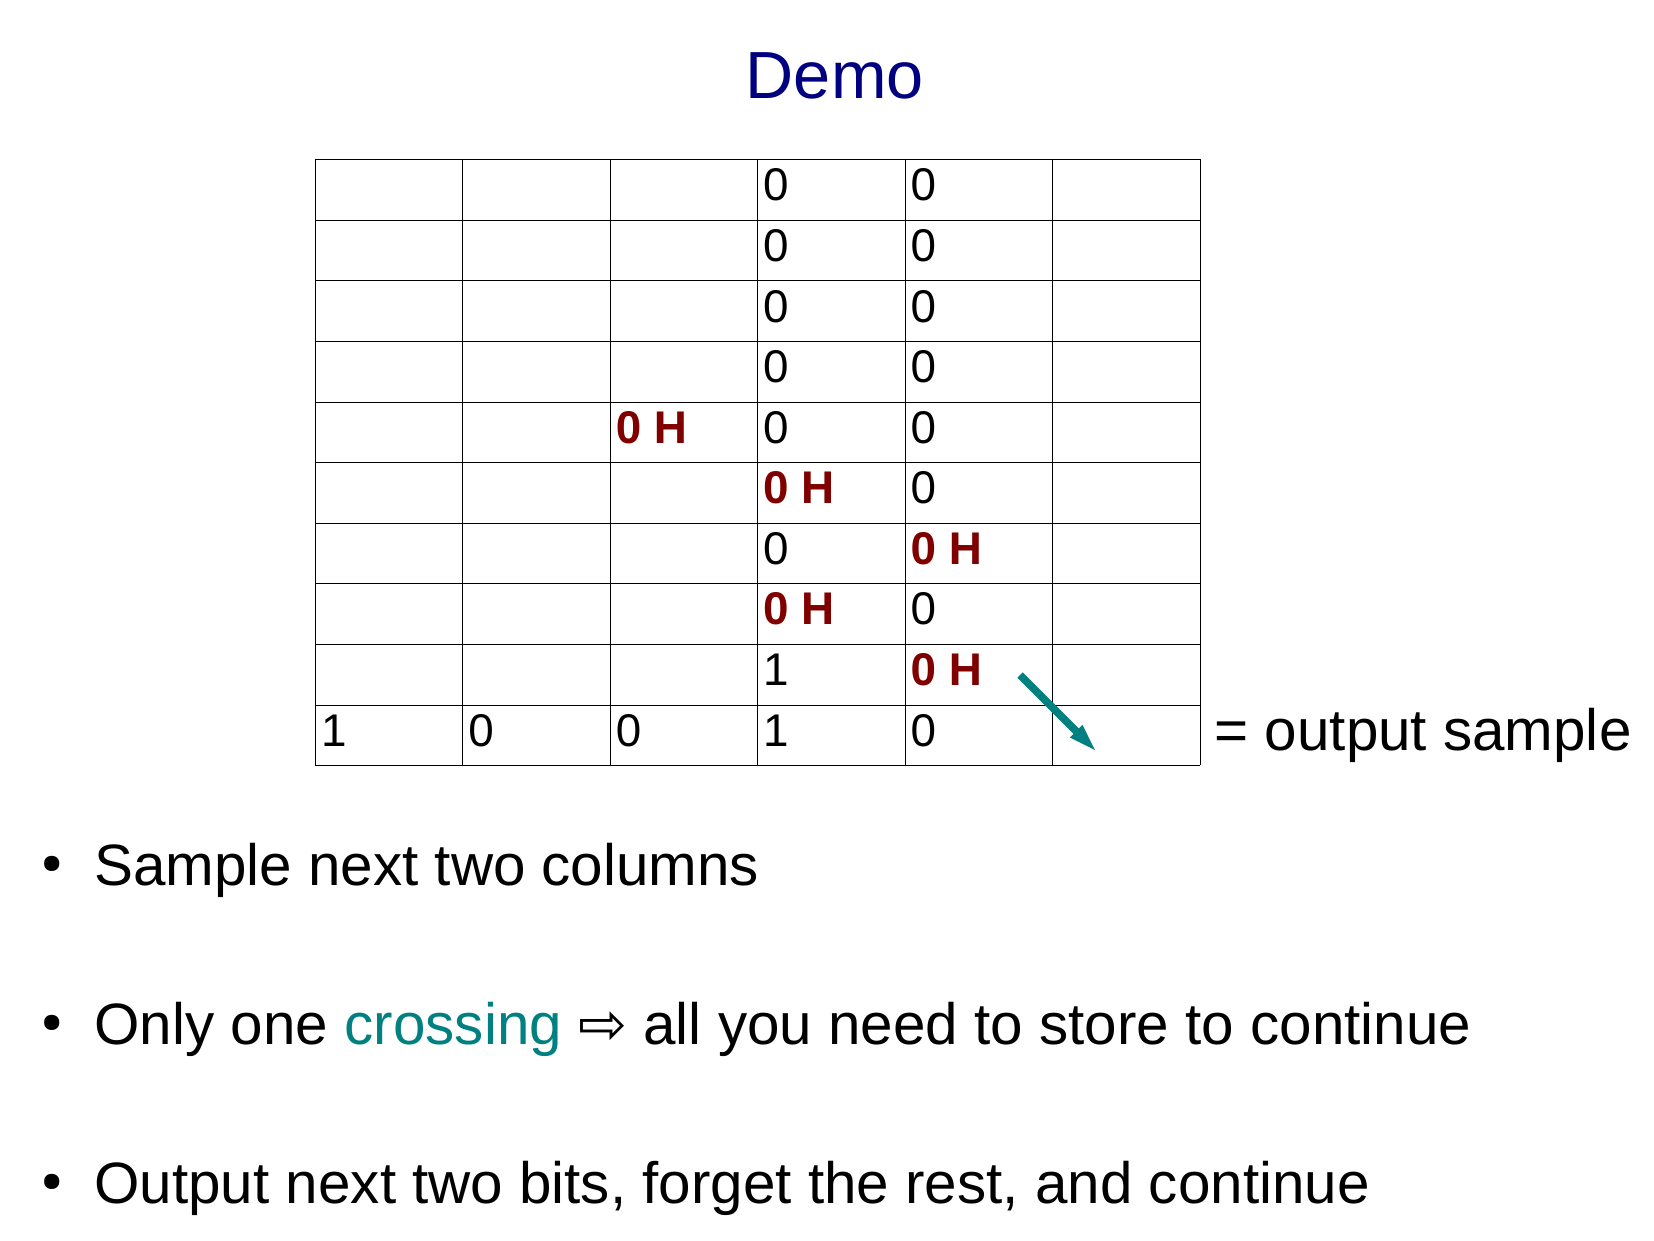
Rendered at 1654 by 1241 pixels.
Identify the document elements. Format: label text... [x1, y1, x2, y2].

table_cell [1053, 463, 1200, 523]
table_cell [611, 584, 757, 644]
table_cell [611, 281, 757, 341]
table_cell 0 [758, 221, 905, 280]
table_header 0 [906, 160, 1052, 220]
table_cell 0 [906, 584, 1052, 644]
table_cell 0 [611, 706, 757, 765]
table_cell 0 [758, 524, 905, 583]
table_cell 1 [758, 645, 905, 705]
table_cell 0 [906, 706, 1052, 765]
table_cell [1053, 221, 1200, 280]
list Sample next two columns Only one crossing ⇨ all you need to store to continue Output next two bits, forget the rest, and continue [8, 825, 1636, 1241]
table_cell [316, 463, 462, 523]
table_header [316, 160, 462, 220]
table_cell [316, 584, 462, 644]
table_cell [1053, 584, 1200, 644]
table_header [611, 160, 757, 220]
table_cell 1 [316, 706, 462, 765]
table_cell [611, 524, 757, 583]
table_cell [463, 524, 610, 583]
table_cell [611, 342, 757, 402]
table_cell [316, 645, 462, 705]
table_cell [316, 403, 462, 462]
table_cell 0 [463, 706, 610, 765]
table_cell [463, 463, 610, 523]
table_cell 0 [906, 403, 1052, 462]
table_cell [463, 281, 610, 341]
table_cell 0 [906, 221, 1052, 280]
table_cell 0 H [906, 524, 1052, 583]
table_cell 0 [758, 403, 905, 462]
title Demo [131, 0, 1538, 151]
table_cell [463, 584, 610, 644]
table_cell [316, 342, 462, 402]
table_cell 0 H [758, 463, 905, 523]
table_header [1053, 160, 1200, 220]
table_cell [316, 524, 462, 583]
text_box = output sample [1199, 690, 1647, 770]
table_cell 0 H [611, 403, 757, 462]
table_cell [463, 342, 610, 402]
table_cell 0 H [758, 584, 905, 644]
table_cell [1053, 281, 1200, 341]
table_cell [611, 645, 757, 705]
table_cell 0 [758, 342, 905, 402]
table_cell [463, 645, 610, 705]
table_cell [1053, 403, 1200, 462]
table_cell 0 [906, 281, 1052, 341]
table_cell 0 [906, 342, 1052, 402]
table_cell [1053, 524, 1200, 583]
table_cell 0 [906, 463, 1052, 523]
table_cell [1053, 645, 1200, 705]
table_header 0 [758, 160, 905, 220]
table_cell [1053, 342, 1200, 402]
table_cell 1 [758, 706, 905, 765]
table_cell 0 [758, 281, 905, 341]
table_header [463, 160, 610, 220]
table_cell [316, 281, 462, 341]
table_cell [463, 221, 610, 280]
table_cell [316, 221, 462, 280]
table_cell 0 H [906, 645, 1052, 705]
table_cell [611, 463, 757, 523]
table_cell [611, 221, 757, 280]
table_cell [1053, 706, 1199, 765]
table_cell [463, 403, 610, 462]
